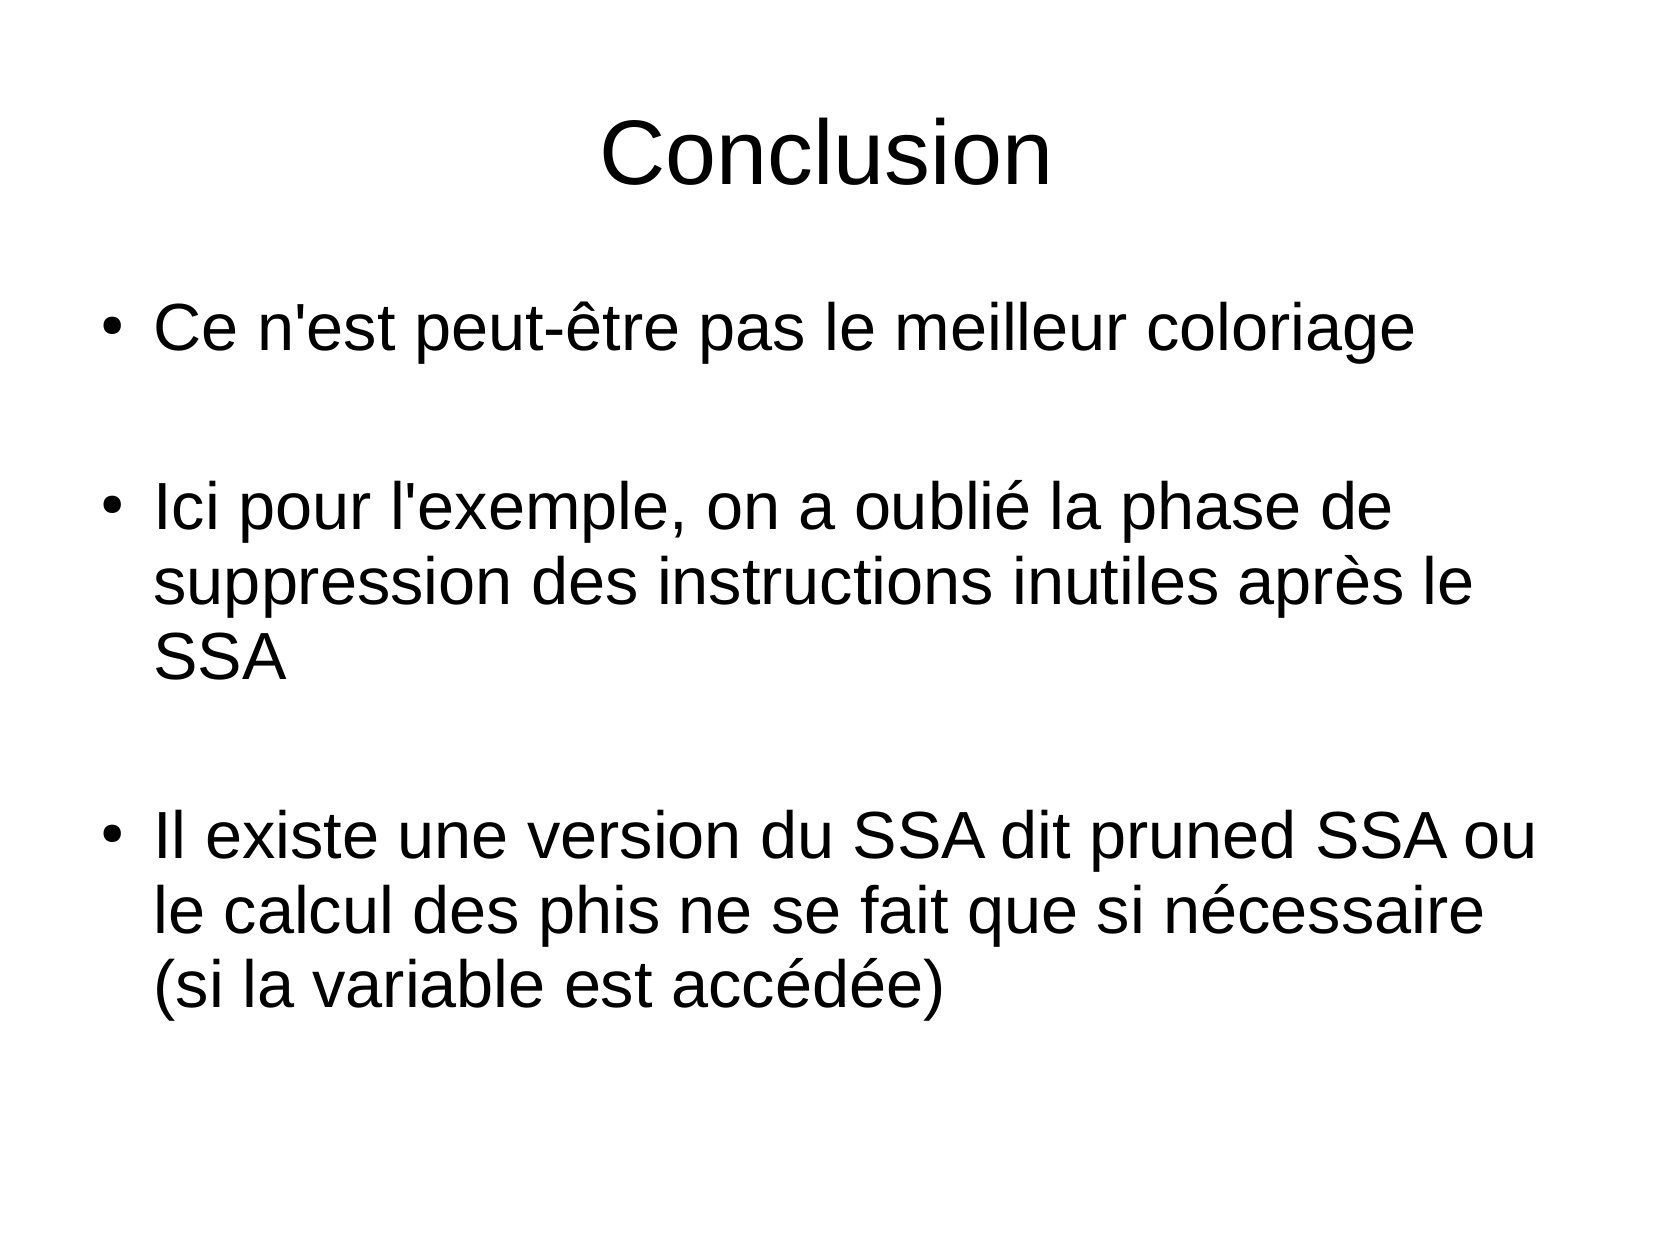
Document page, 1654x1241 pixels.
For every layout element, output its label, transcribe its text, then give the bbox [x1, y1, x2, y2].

title Conclusion [82, 56, 1571, 250]
list Ce n'est peut-être pas le meilleur coloriage Ici pour l'exemple, on a oublié la phase de suppression des instructions inutiles après le SSA Il existe une version du SSA dit pruned SSA ou le calcul des phis ne se fait que si nécessaire (si la variable est accédée) [82, 290, 1571, 1094]
